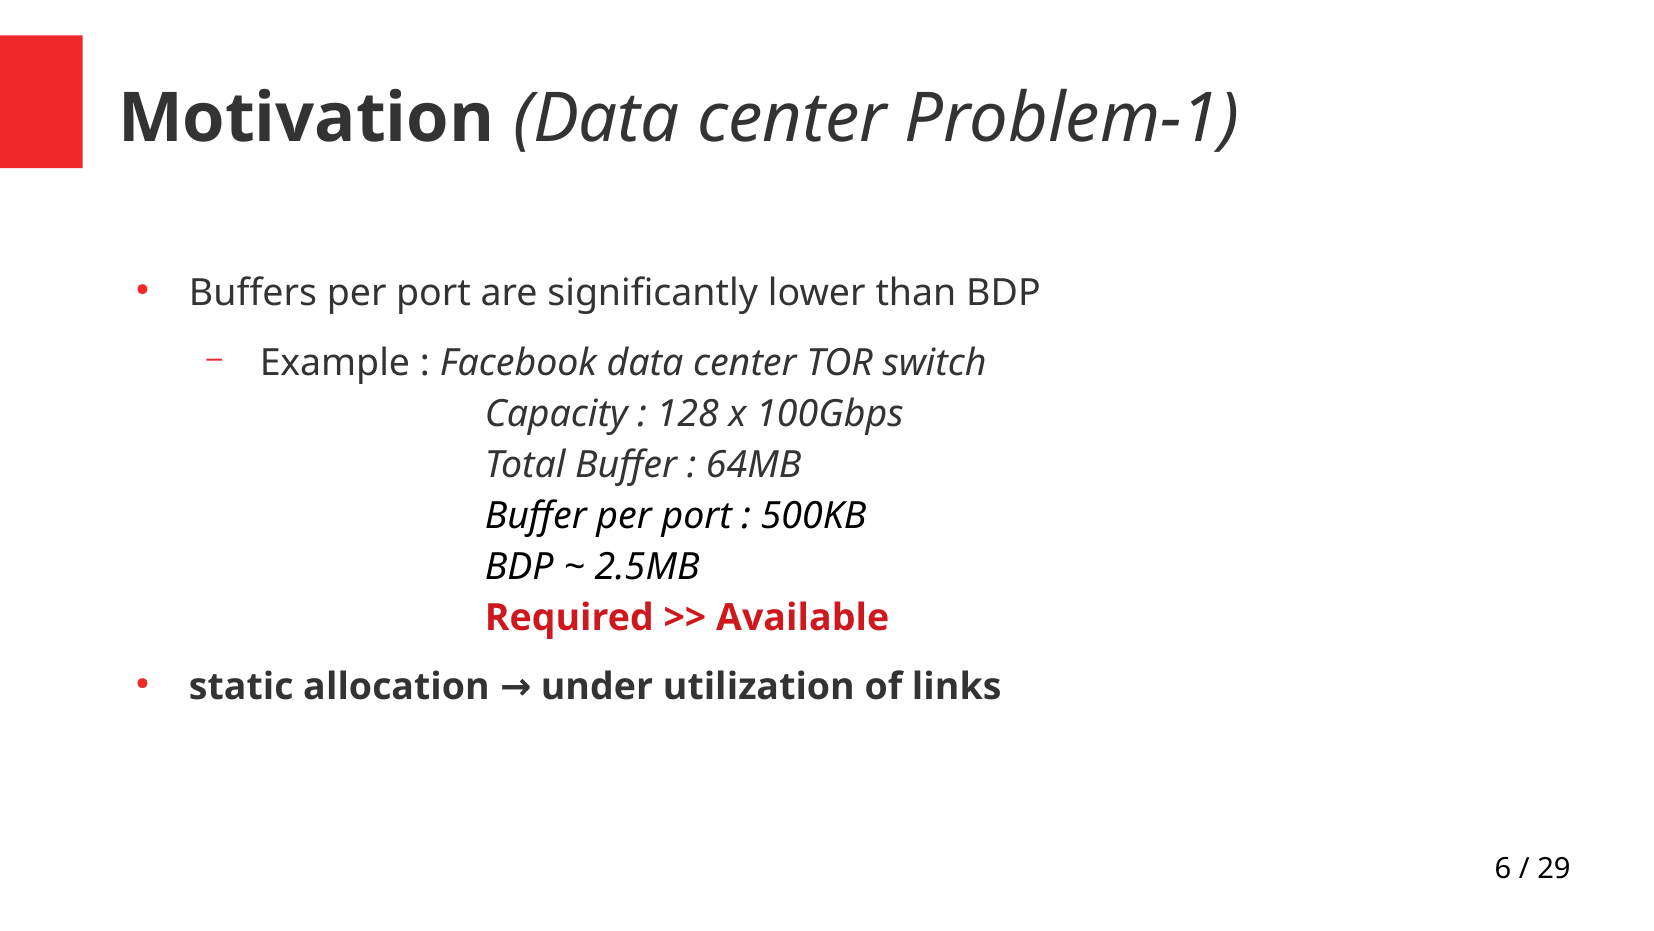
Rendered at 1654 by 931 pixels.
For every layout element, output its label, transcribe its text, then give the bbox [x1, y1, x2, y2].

title Motivation (Data center Problem-1) [118, 36, 1571, 193]
list Buffers per port are significantly lower than BDP Example : Facebook data center TOR switch Capacity : 128 x 100Gbps Total Buffer : 64MB Buffer per port : 500KB BDP ~ 2.5MB Required >> Available static allocation → under utilization of links [118, 265, 1536, 806]
